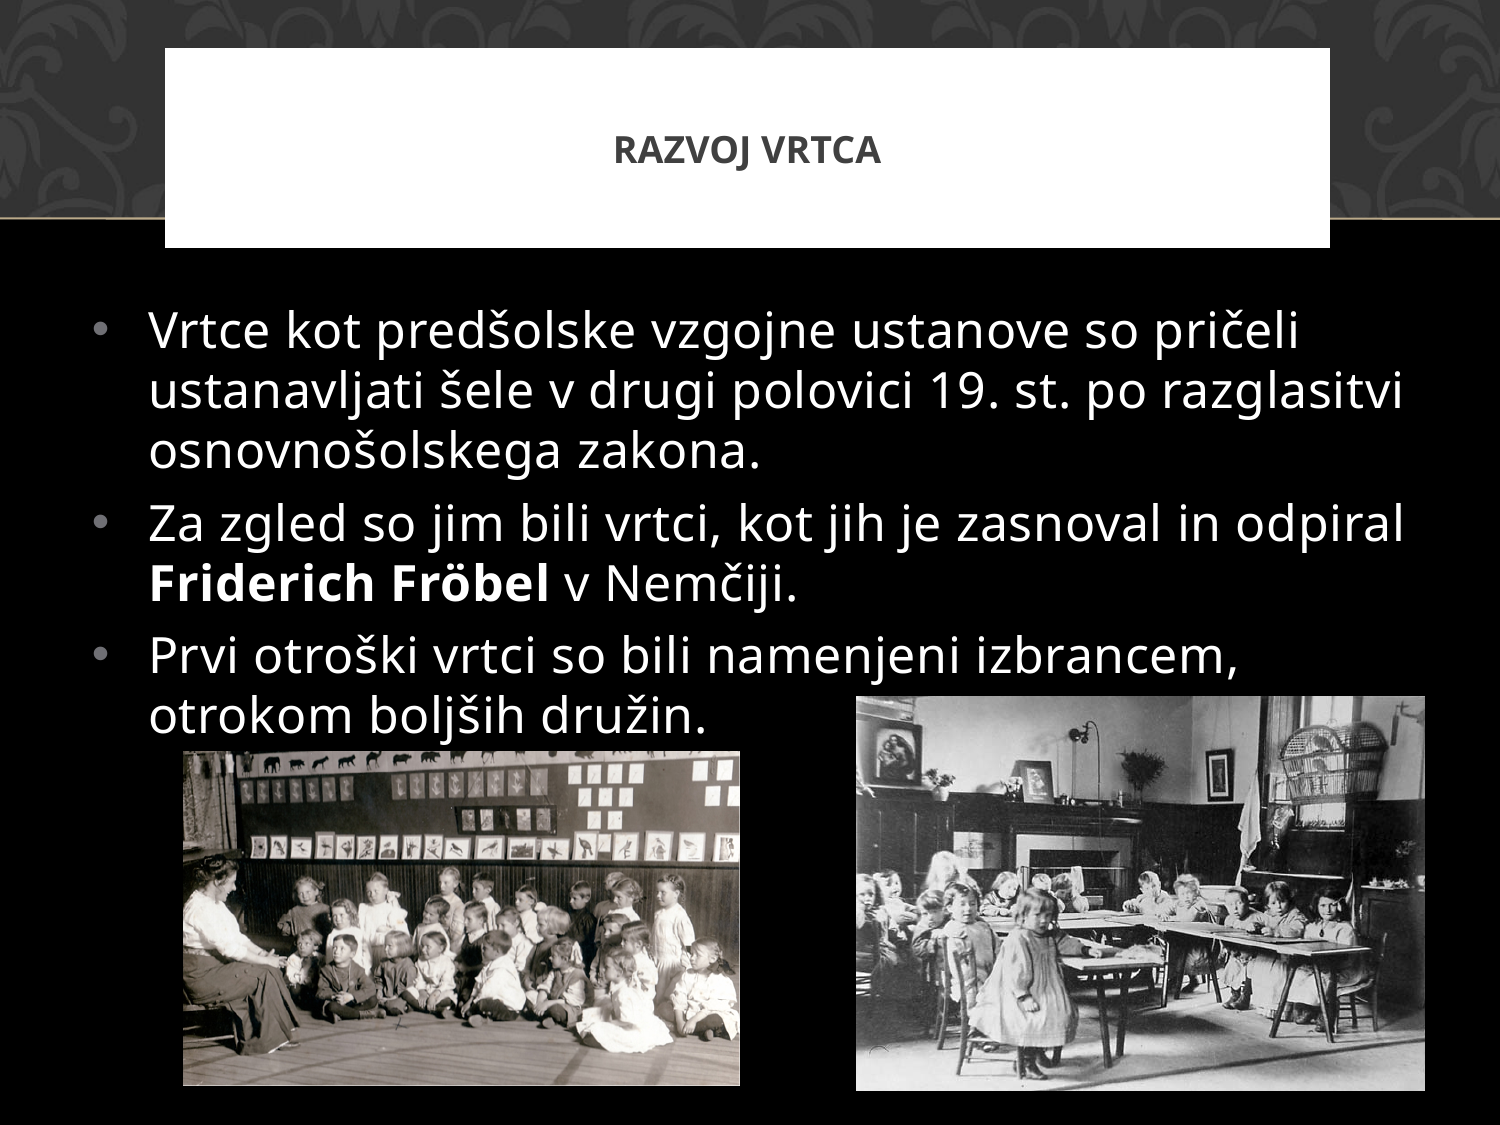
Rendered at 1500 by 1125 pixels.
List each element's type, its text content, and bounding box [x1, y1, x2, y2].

picture [0, 0, 1500, 217]
list Vrtce kot predšolske vzgojne ustanove so pričeli ustanavljati šele v drugi polovici 19. st. po razglasitvi osnovnošolskega zakona. Za zgled so jim bili vrtci, kot jih je zasnoval in odpiral Friderich Fröbel v Nemčiji. Prvi otroški vrtci so bili namenjeni izbrancem, otrokom boljših družin. [76, 290, 1436, 981]
title Razvoj vrtca [171, 54, 1324, 243]
picture [183, 751, 740, 1086]
picture [856, 696, 1425, 1091]
